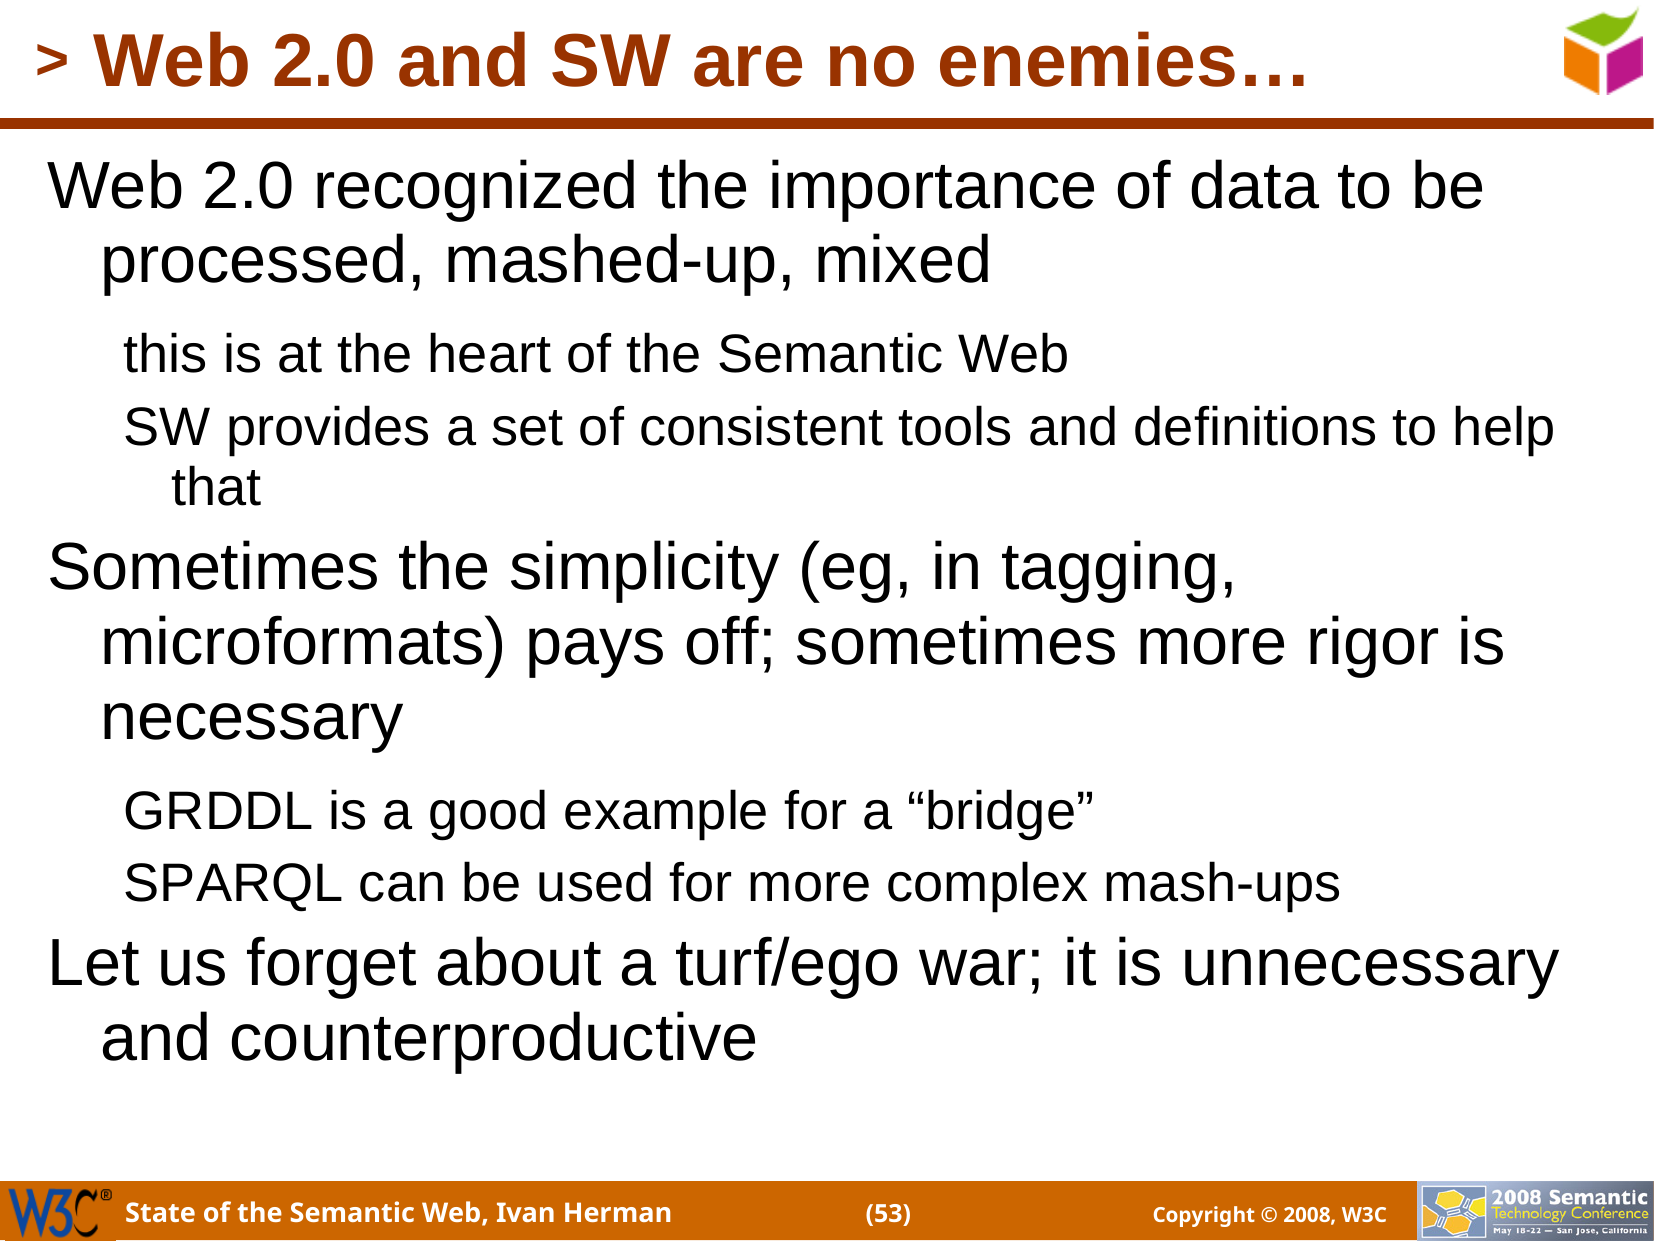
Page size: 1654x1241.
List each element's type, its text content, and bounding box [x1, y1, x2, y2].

title Web 2.0 and SW are no enemies… [93, 7, 1493, 111]
picture [5, 1186, 116, 1241]
list Web 2.0 recognized the importance of data to be processed, mashed-up, mixed this is at the heart of the Semantic Web SW provides a set of consistent tools and definitions to help that Sometimes the simplicity (eg, in tagging, microformats) pays off; sometimes more rigor is necessary GRDDL is a good example for a “bridge” SPARQL can be used for more complex mash-ups Let us forget about a turf/ego war; it is unnecessary and counterproductive [29, 147, 1624, 1119]
picture [1417, 1181, 1654, 1241]
picture [1564, 5, 1643, 95]
